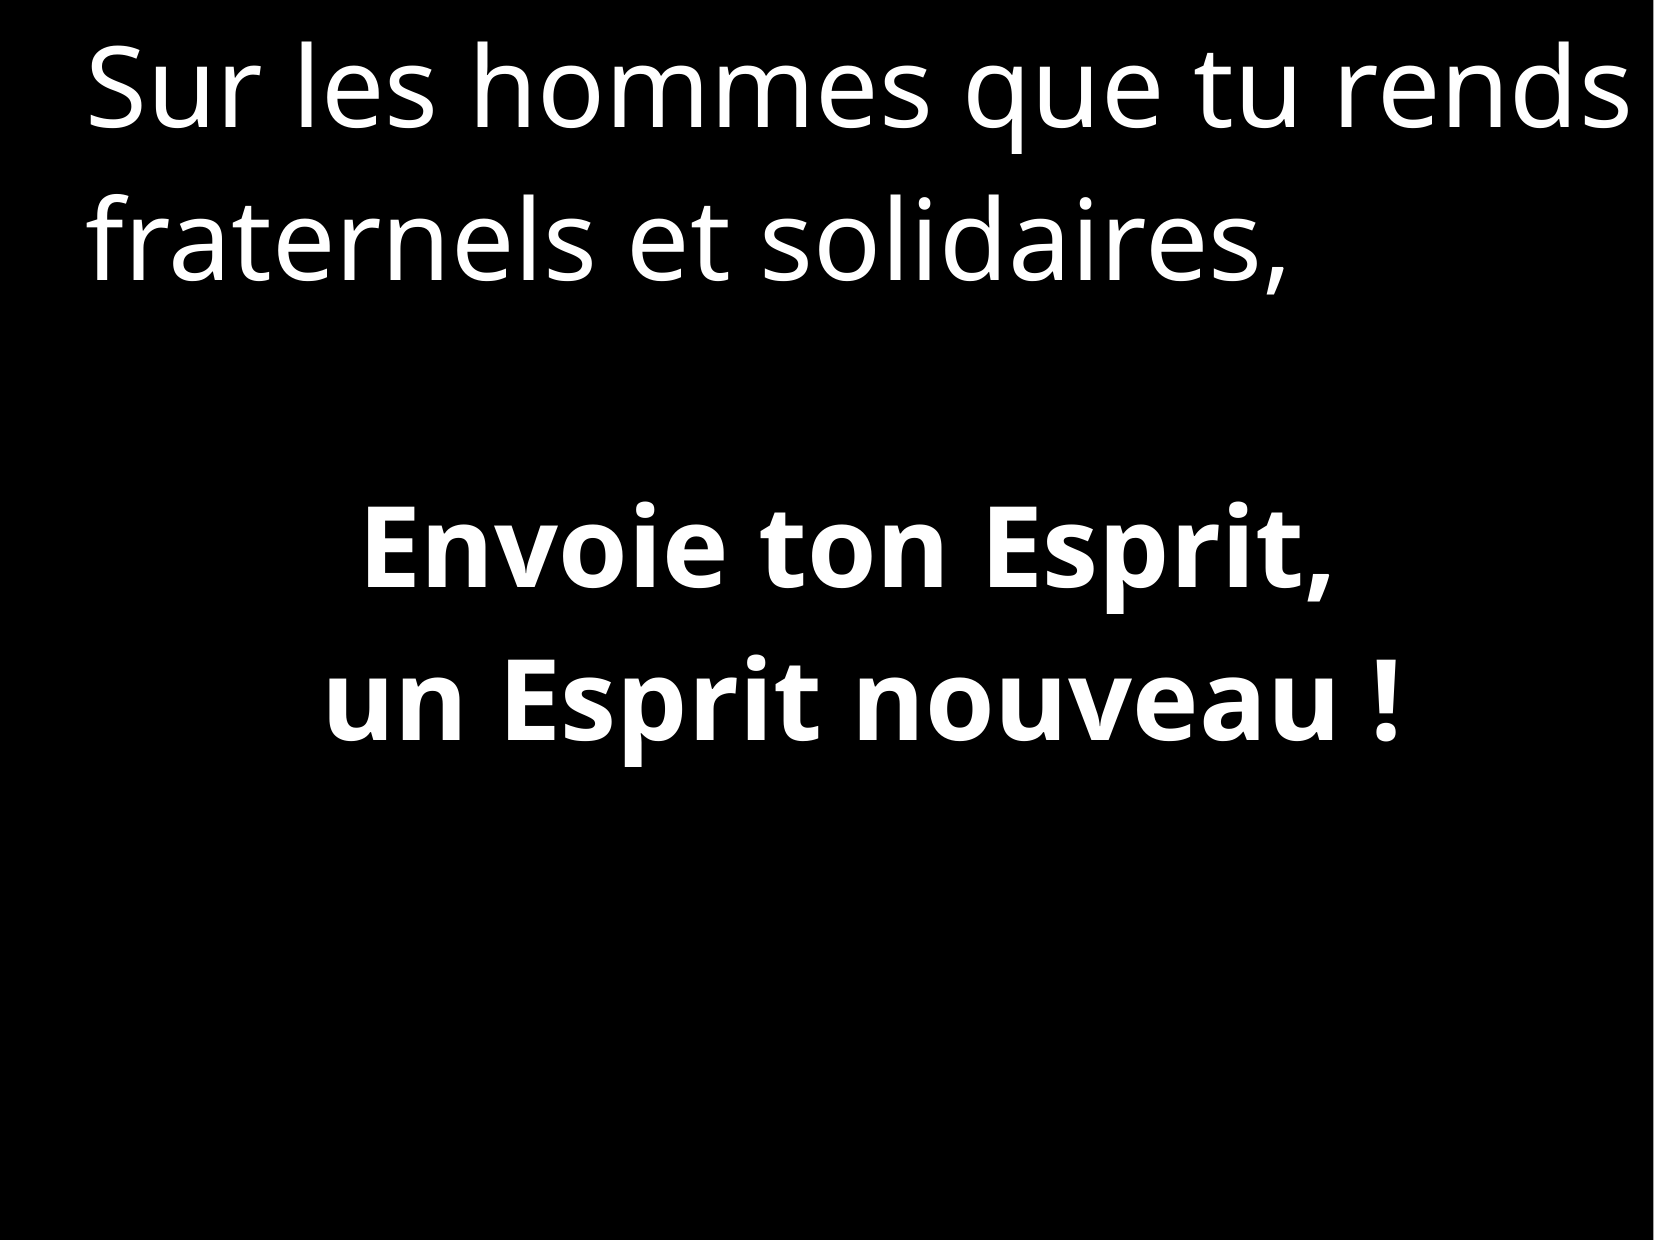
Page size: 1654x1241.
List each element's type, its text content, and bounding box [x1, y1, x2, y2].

text_box Sur les hommes que tu rends fraternels et solidaires, Envoie ton Esprit, un Esprit nouveau ! [0, 0, 1654, 1241]
